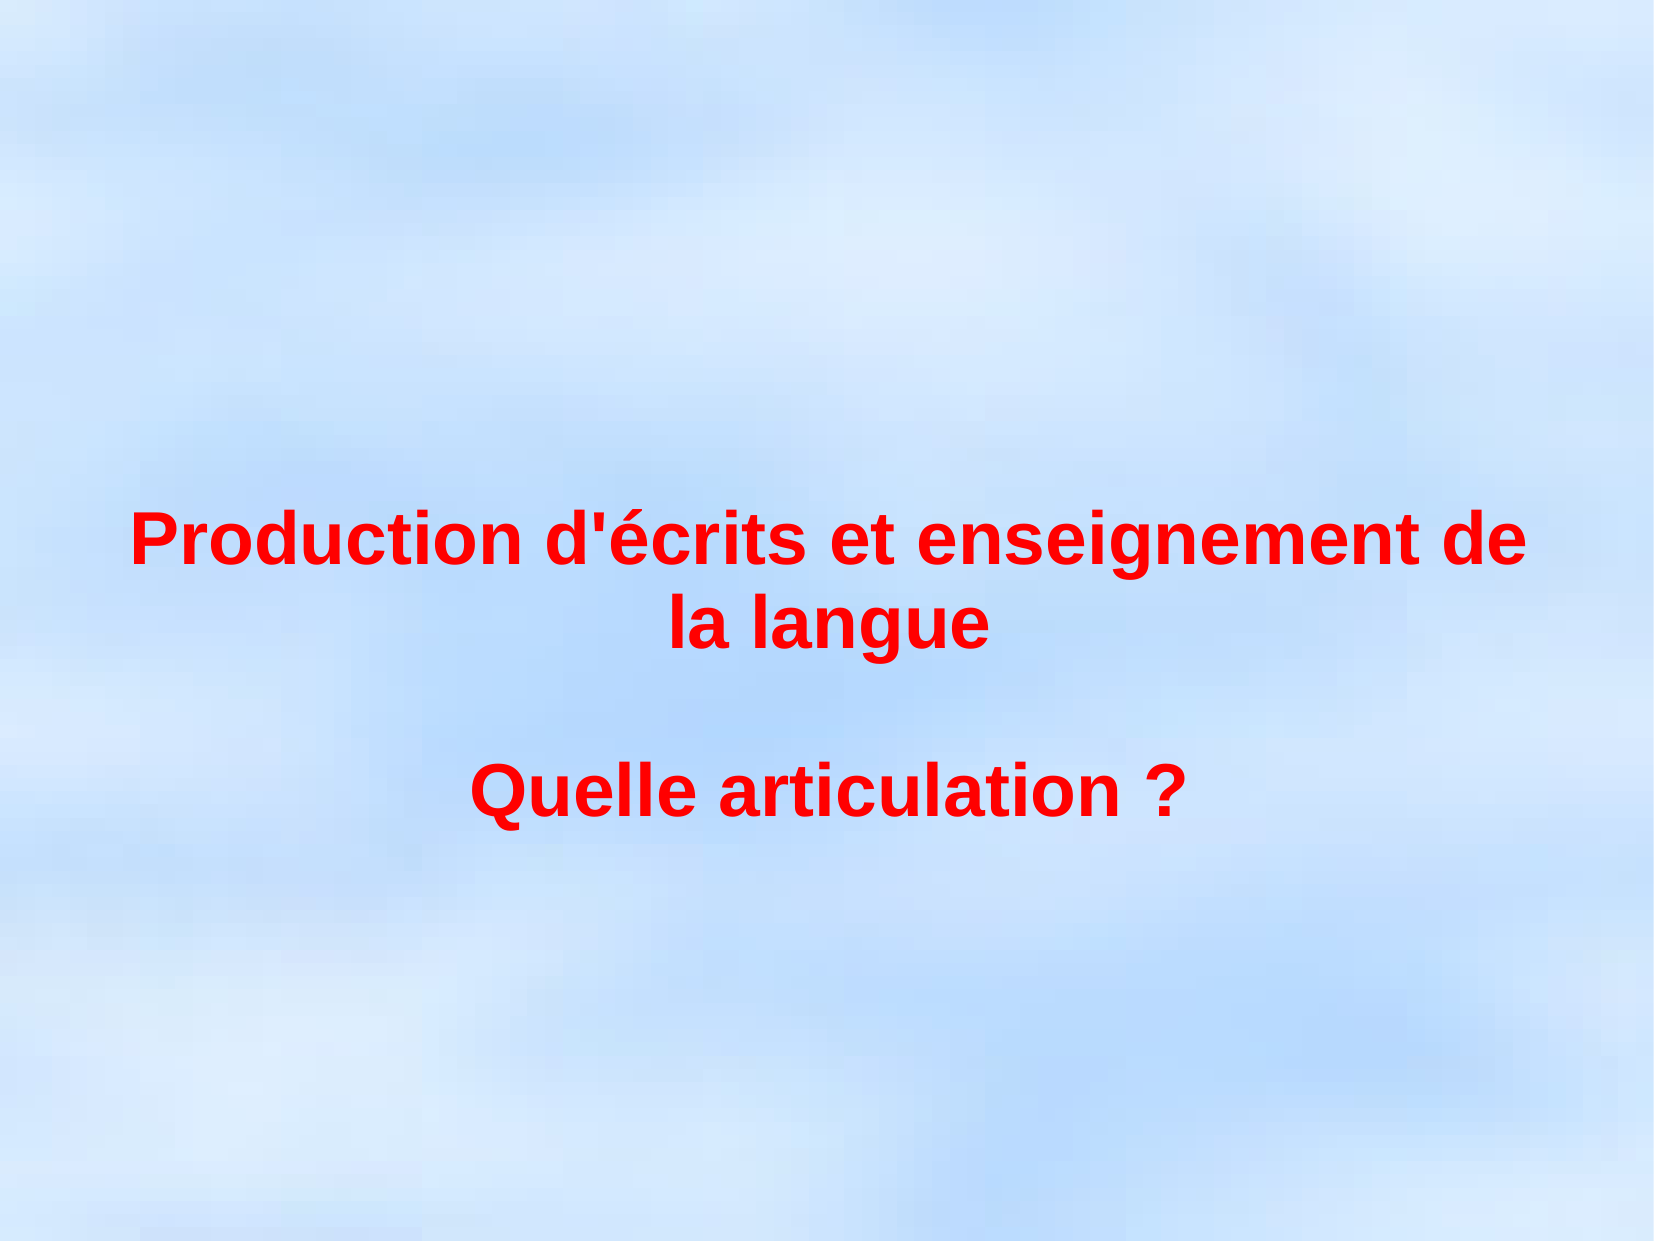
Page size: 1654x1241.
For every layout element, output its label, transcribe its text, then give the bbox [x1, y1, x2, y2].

picture [0, 0, 1654, 1241]
text_box Production d'écrits et enseignement de la langue Quelle articulation ? [92, 295, 1567, 1034]
